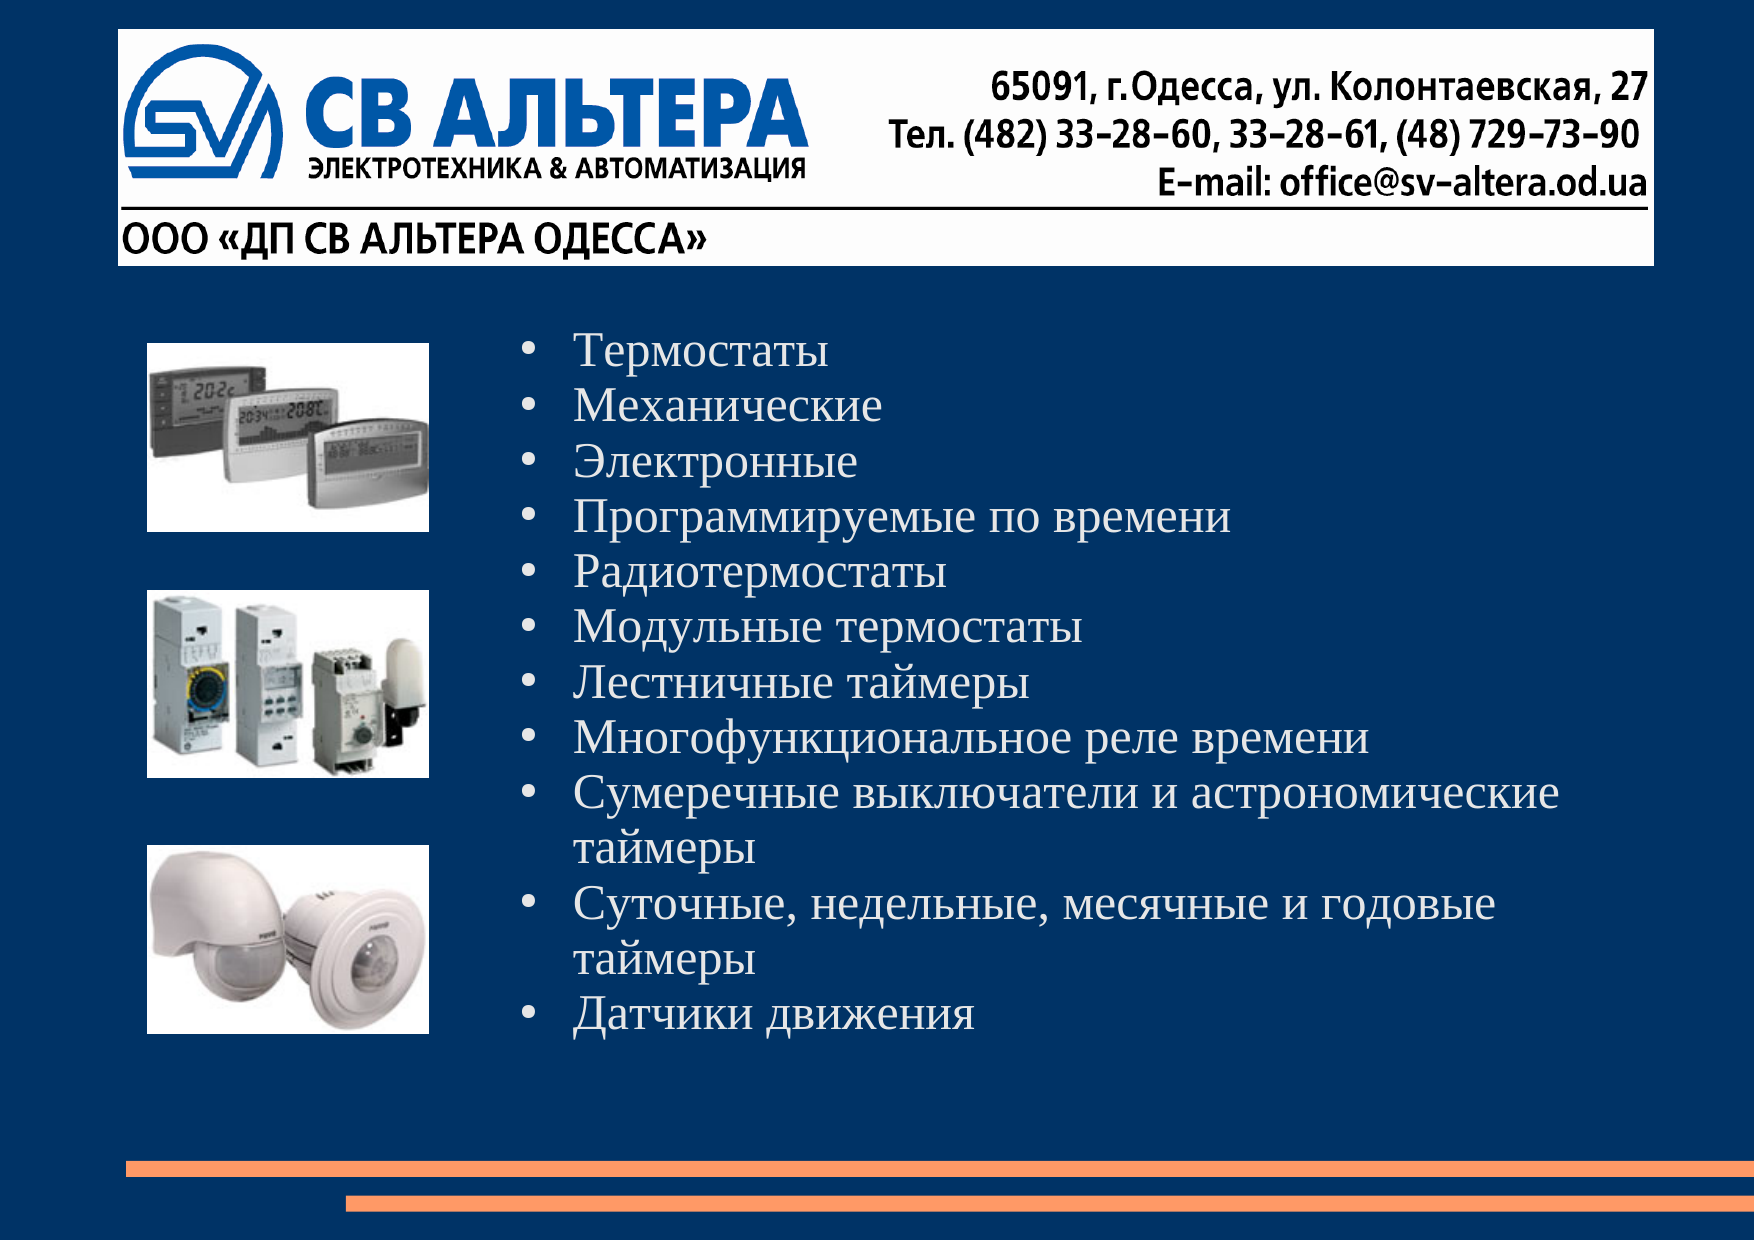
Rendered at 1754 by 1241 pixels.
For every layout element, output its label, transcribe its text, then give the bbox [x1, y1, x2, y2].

picture [147, 343, 429, 532]
list Термостаты Механические Электронные Программируемые по времени Радиотермостаты Модульные термостаты Лестничные таймеры Многофункциональное реле времени Сумеречные выключатели и астрономические таймеры Суточные, недельные, месячные и годовые таймеры Датчики движения [501, 322, 1656, 1132]
picture [118, 29, 1654, 266]
picture [147, 845, 429, 1034]
picture [147, 590, 429, 779]
